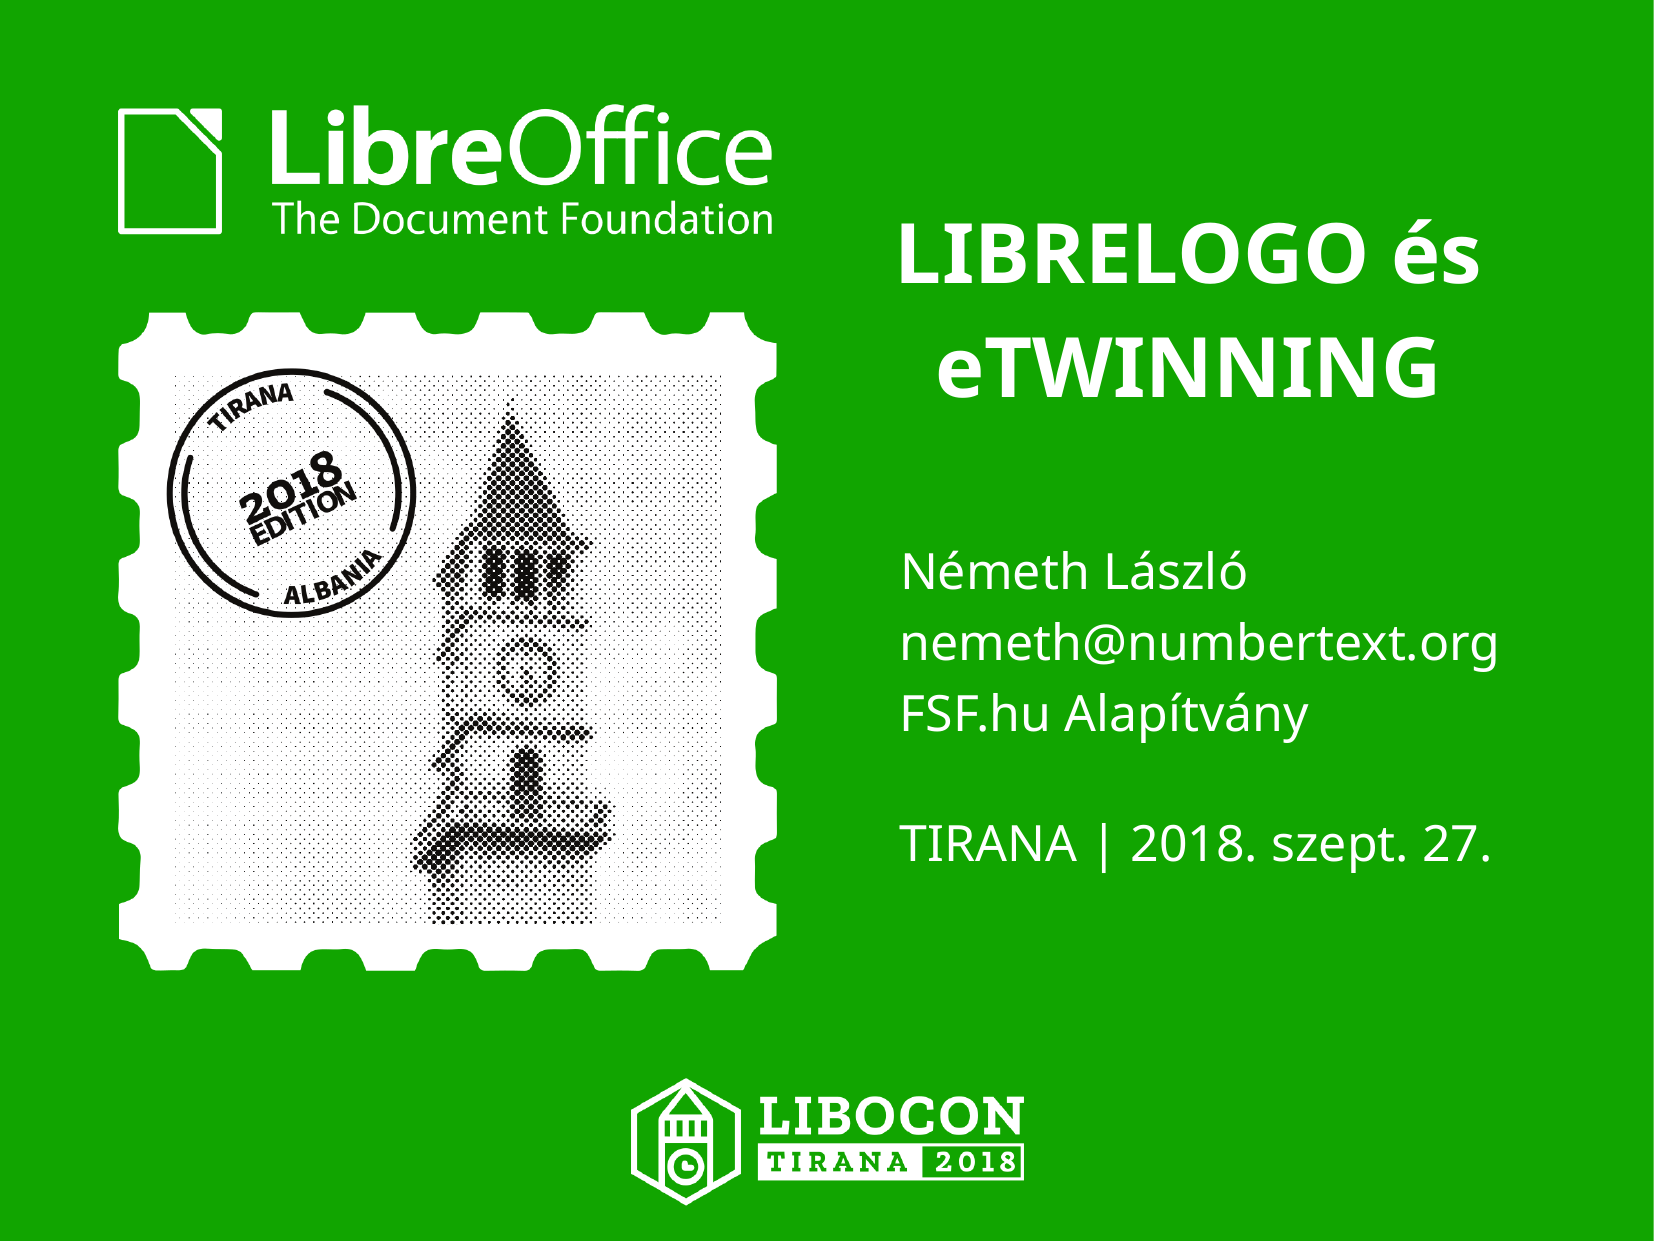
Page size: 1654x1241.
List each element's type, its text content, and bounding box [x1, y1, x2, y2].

text_box nemeth@numbertext.org [899, 581, 1576, 652]
title LIBRELOGO és eTWINNING [840, 105, 1538, 512]
subtitle Németh László [900, 512, 1471, 581]
picture [0, 0, 1654, 1241]
text_box TIRANA | 2018. szept. 27. [899, 782, 1561, 903]
text_box FSF.hu Alapítvány [899, 652, 1576, 773]
